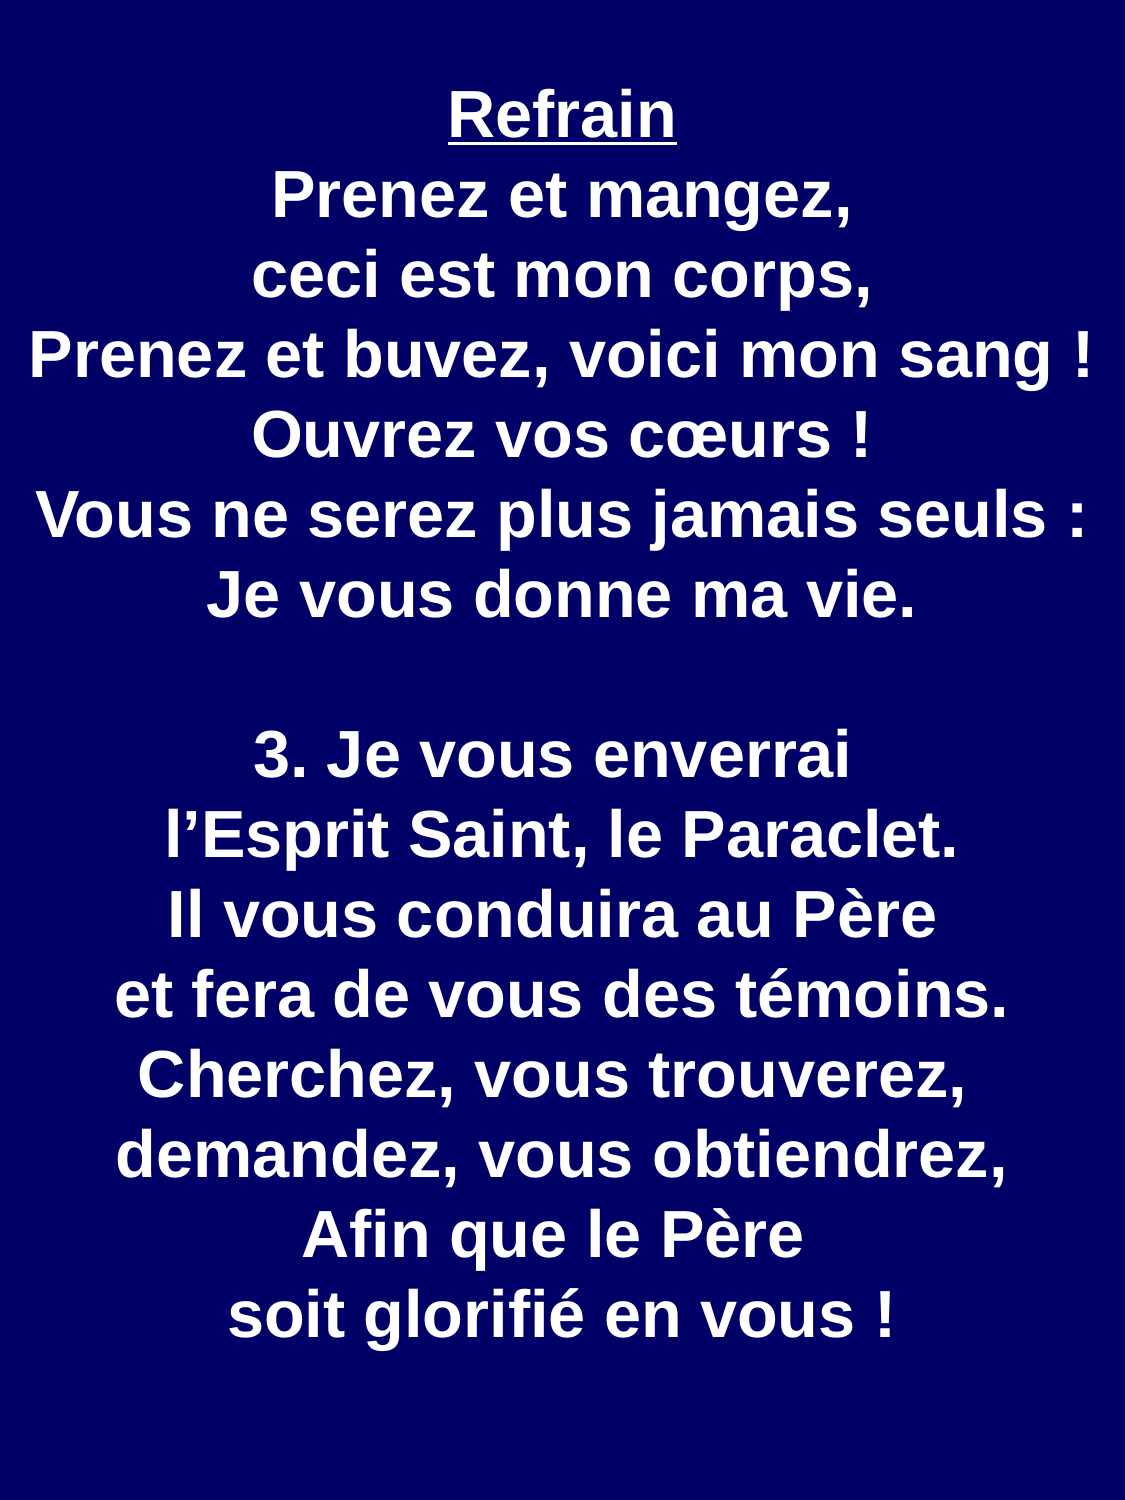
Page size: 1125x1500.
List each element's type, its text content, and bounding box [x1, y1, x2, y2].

text_box Refrain Prenez et mangez, ceci est mon corps, Prenez et buvez, voici mon sang ! Ouvrez vos cœurs ! Vous ne serez plus jamais seuls : Je vous donne ma vie. 3. Je vous enverrai l’Esprit Saint, le Paraclet. Il vous conduira au Père et fera de vous des témoins. Cherchez, vous trouverez, demandez, vous obtiendrez, Afin que le Père soit glorifié en vous ! [0, 63, 1125, 1099]
